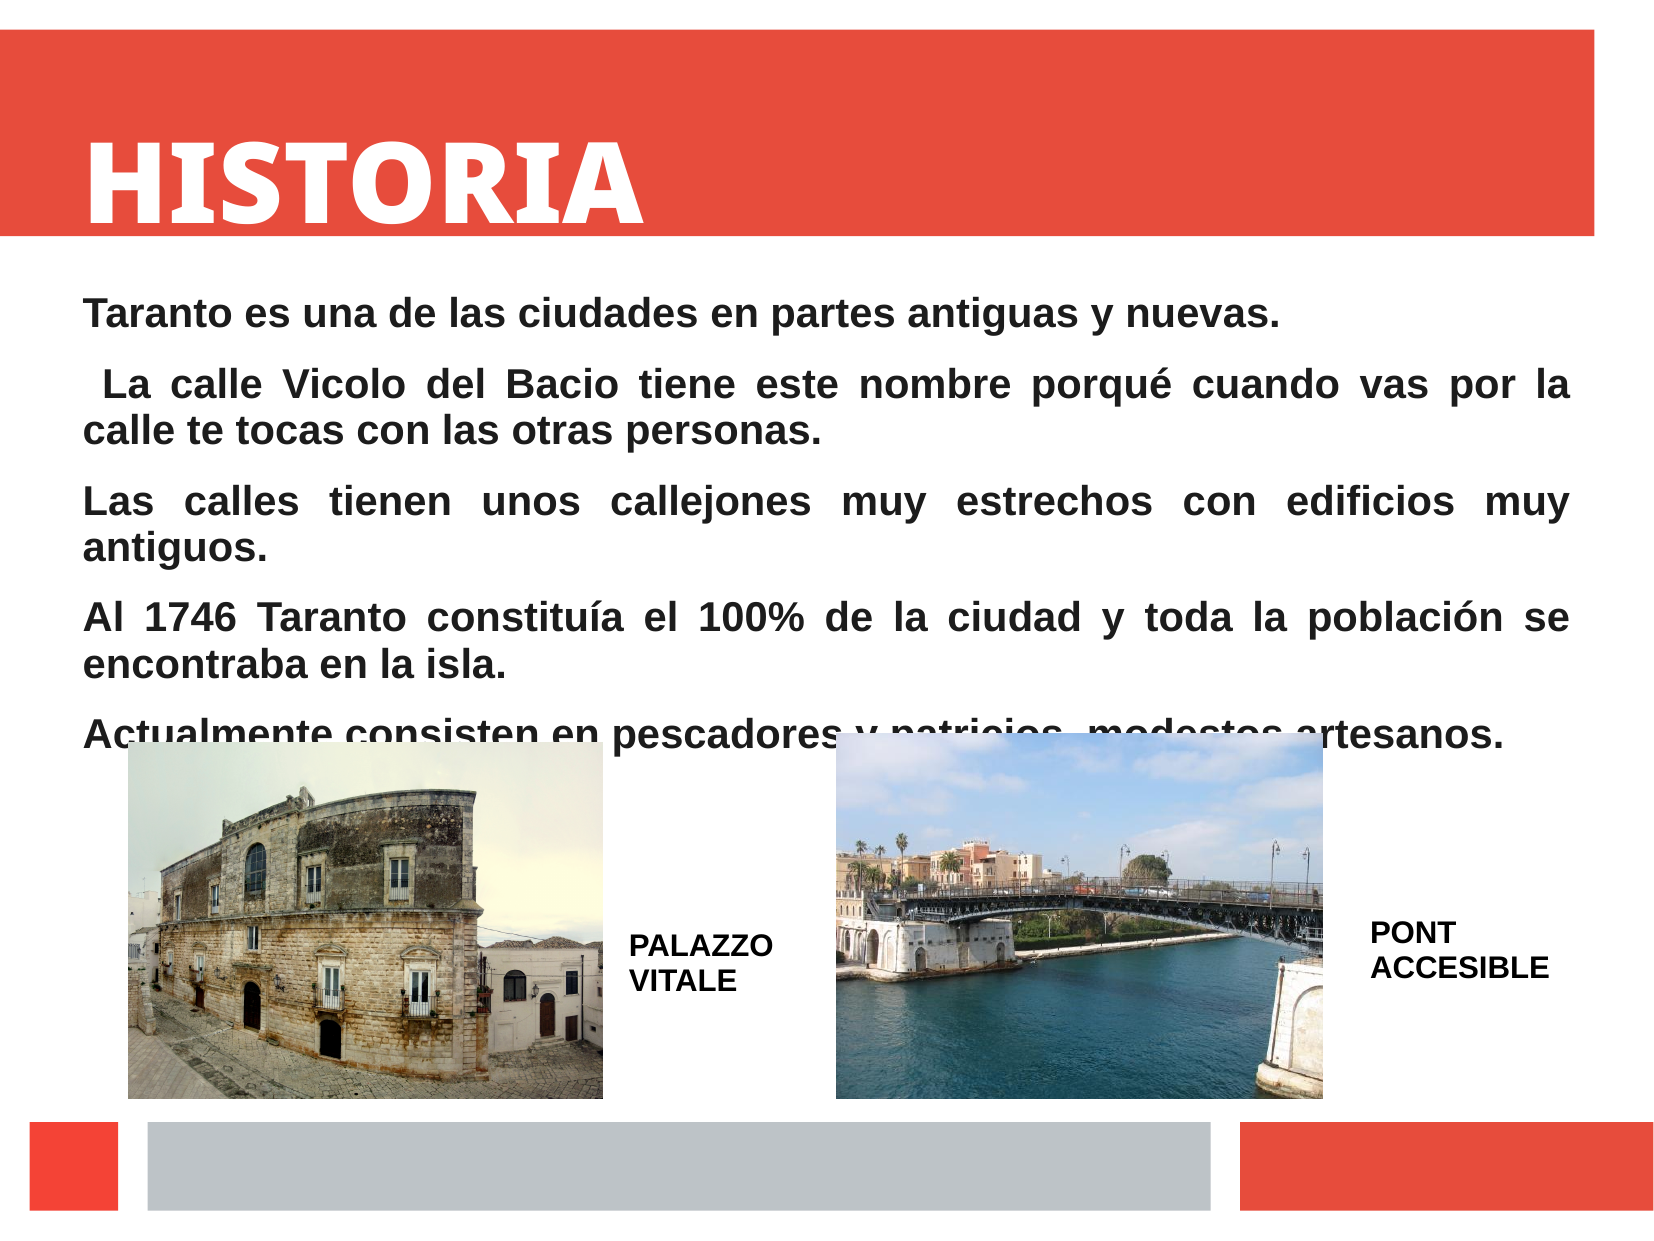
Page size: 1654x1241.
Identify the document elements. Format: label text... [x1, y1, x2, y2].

text_box PALAZZO VITALE [614, 921, 836, 1009]
picture [836, 733, 1323, 1099]
picture [128, 742, 603, 1099]
text_box PONT ACCESIBLE [1355, 908, 1568, 995]
list Taranto es una de las ciudades en partes antiguas y nuevas. La calle Vicolo del Bacio tiene este nombre porqué cuando vas por la calle te tocas con las otras personas. Las calles tienen unos callejones muy estrechos con edificios muy antiguos. Al 1746 Taranto constituía el 100% de la ciudad y toda la población se encontraba en la isla. Actualmente consisten en pescadores y patricios, modestos artesanos. [82, 290, 1571, 1010]
title HISTORIA [82, 49, 1571, 257]
